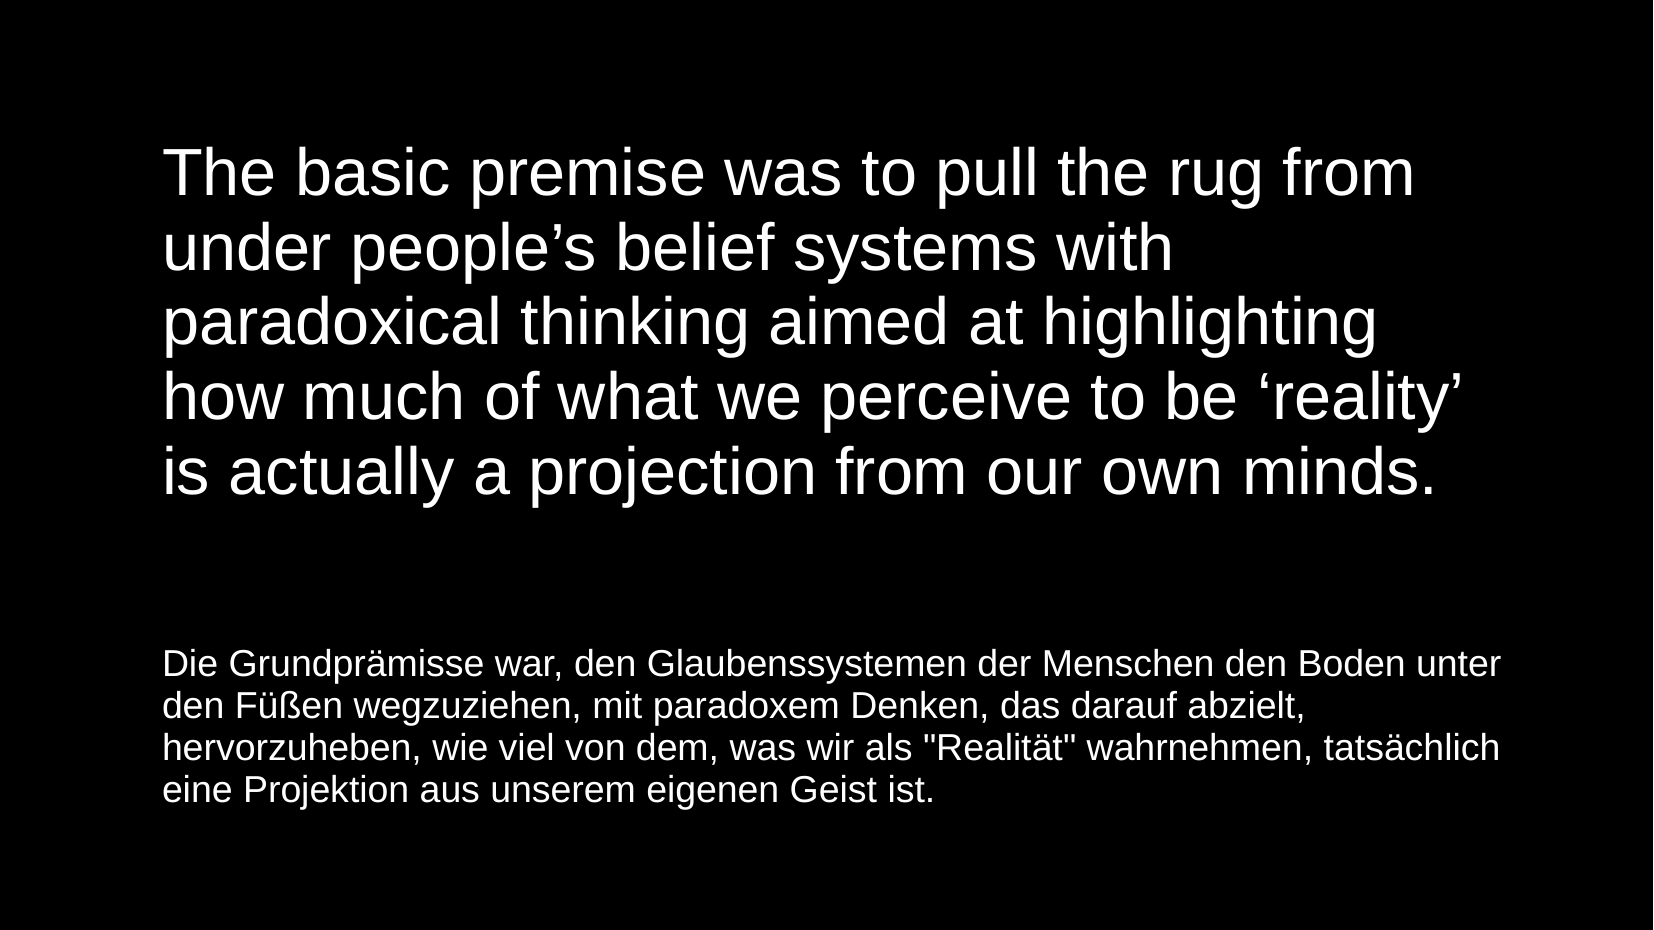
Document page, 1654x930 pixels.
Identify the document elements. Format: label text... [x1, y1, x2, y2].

list The basic premise was to pull the rug from under people’s belief systems with paradoxical thinking aimed at highlighting how much of what we perceive to be ‘reality’ is actually a projection from our own minds. Die Grundprämisse war, den Glaubenssystemen der Menschen den Boden unter den Füßen wegzuziehen, mit paradoxem Denken, das darauf abzielt, hervorzuheben, wie viel von dem, was wir als "Realität" wahrnehmen, tatsächlich eine Projektion aus unserem eigenen Geist ist. [162, 134, 1512, 900]
